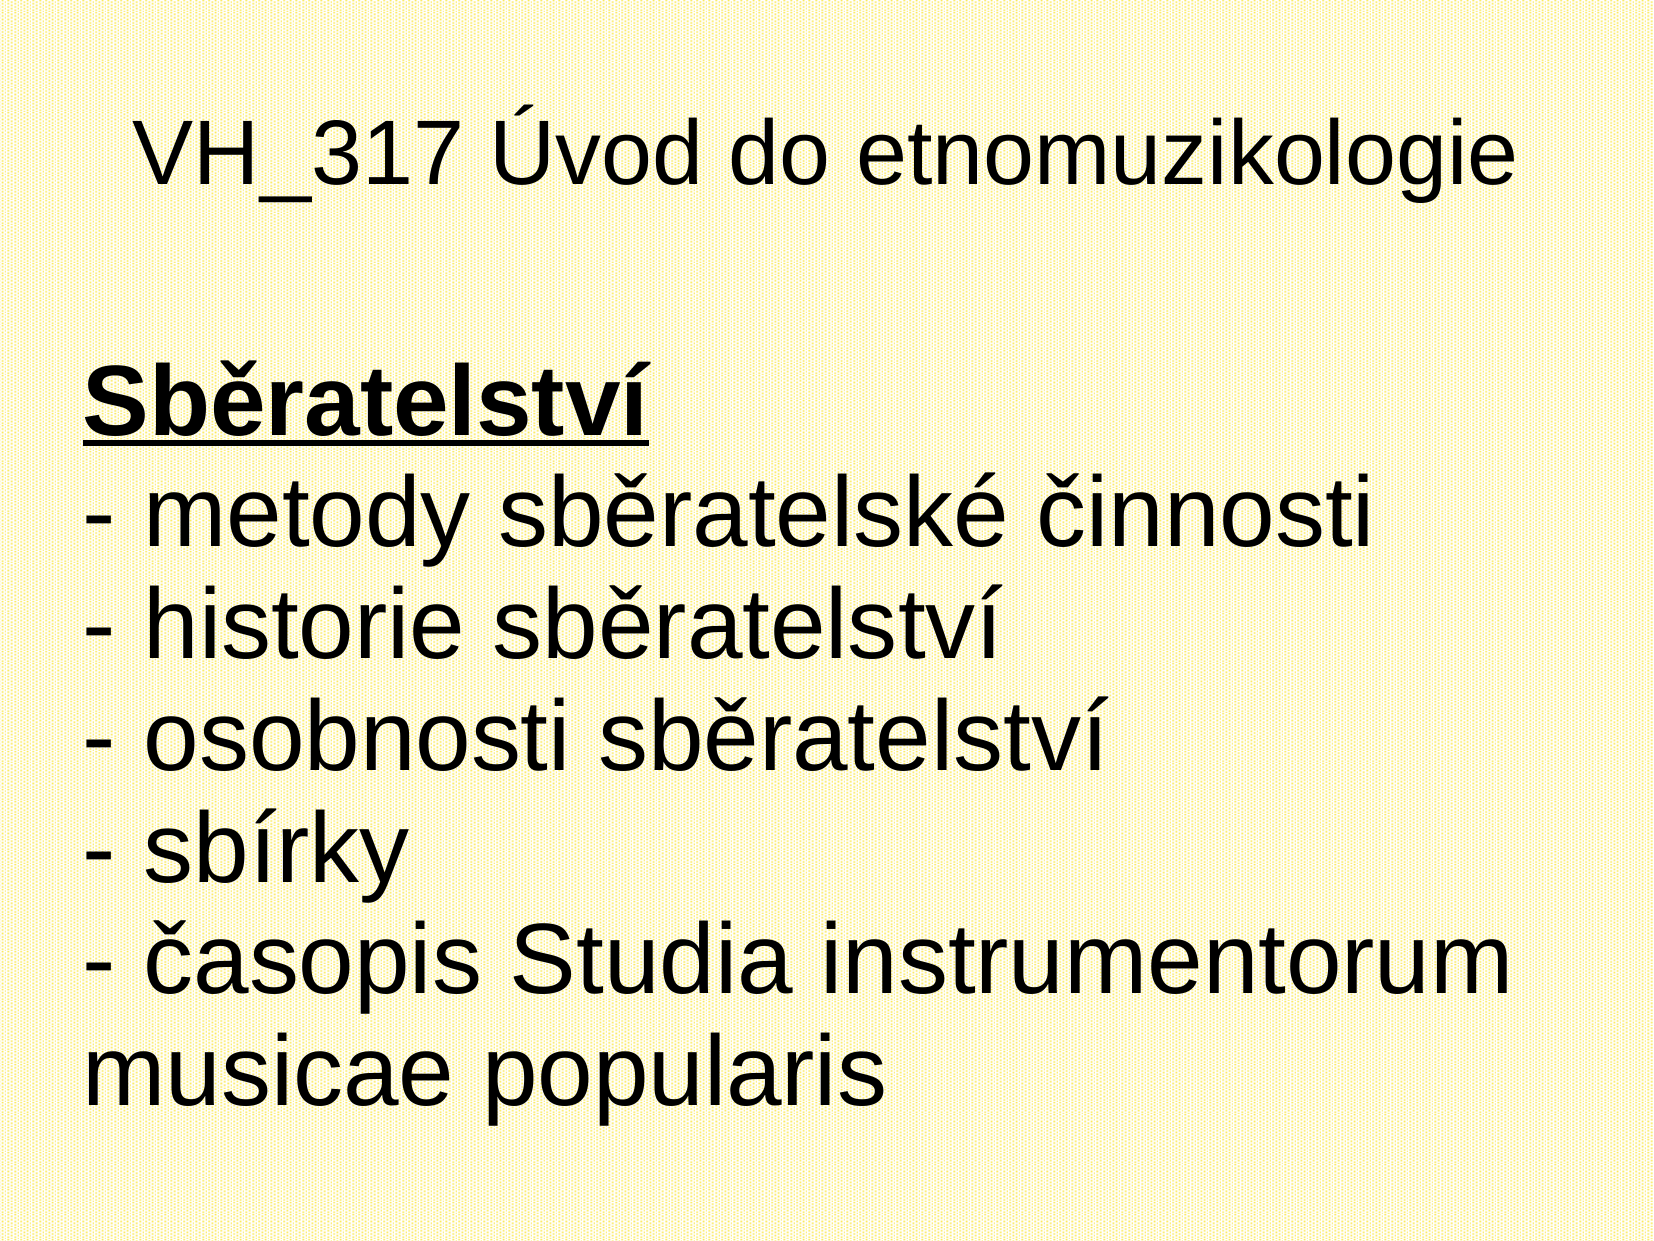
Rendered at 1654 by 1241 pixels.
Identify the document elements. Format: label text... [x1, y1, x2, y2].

title VH_317 Úvod do etnomuzikologie [82, 49, 1571, 257]
subtitle Sběratelství - metody sběratelské činnosti - historie sběratelství - osobnosti sběratelství - sbírky - časopis Studia instrumentorum musicae popularis [82, 290, 1571, 1182]
picture [0, 0, 1654, 1241]
